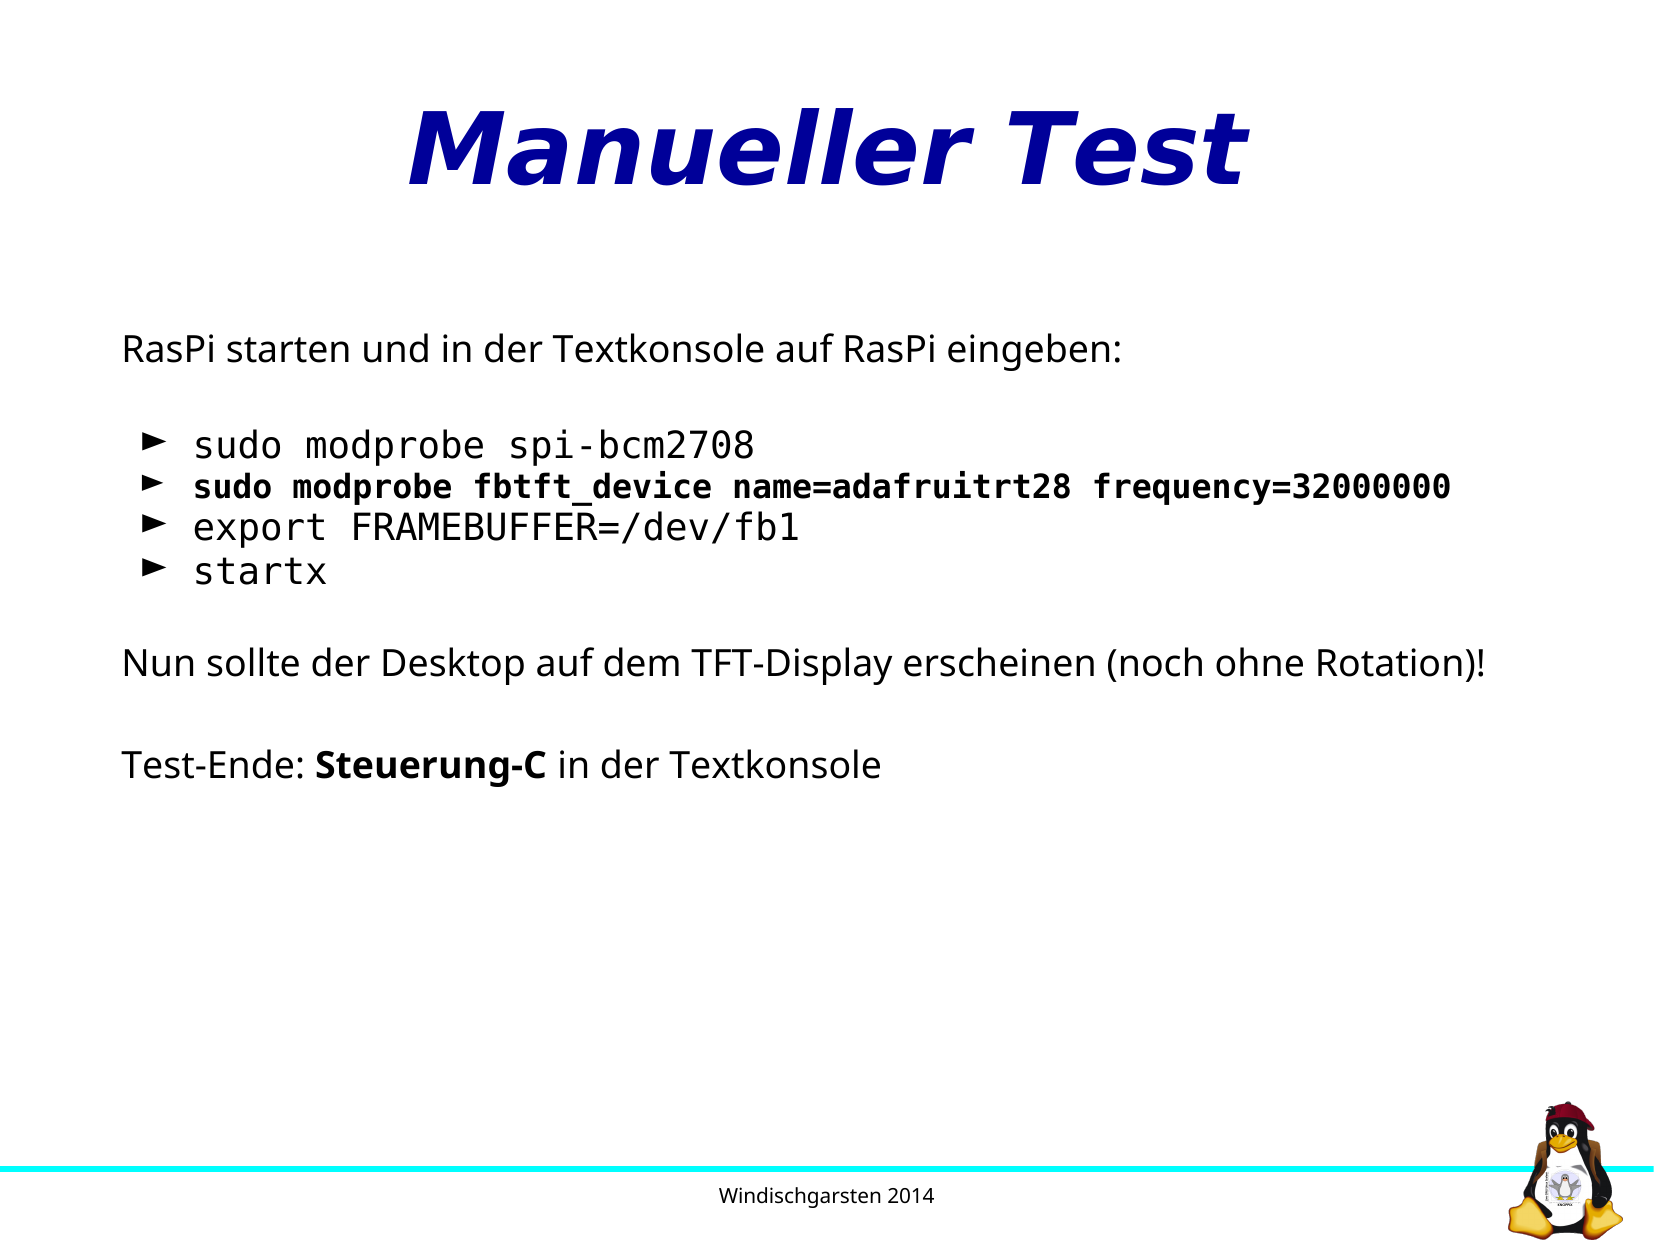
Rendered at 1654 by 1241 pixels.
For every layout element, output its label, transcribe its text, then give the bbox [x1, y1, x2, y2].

picture [1505, 1100, 1625, 1241]
title Manueller Test [121, 46, 1534, 254]
list RasPi starten und in der Textkonsole auf RasPi eingeben: sudo modprobe spi-bcm2708 sudo modprobe fbtft_device name=adafruitrt28 frequency=32000000 export FRAMEBUFFER=/dev/fb1 startx Nun sollte der Desktop auf dem TFT-Display erscheinen (noch ohne Rotation)! Test-Ende: Steuerung-C in der Textkonsole [121, 322, 1561, 1132]
